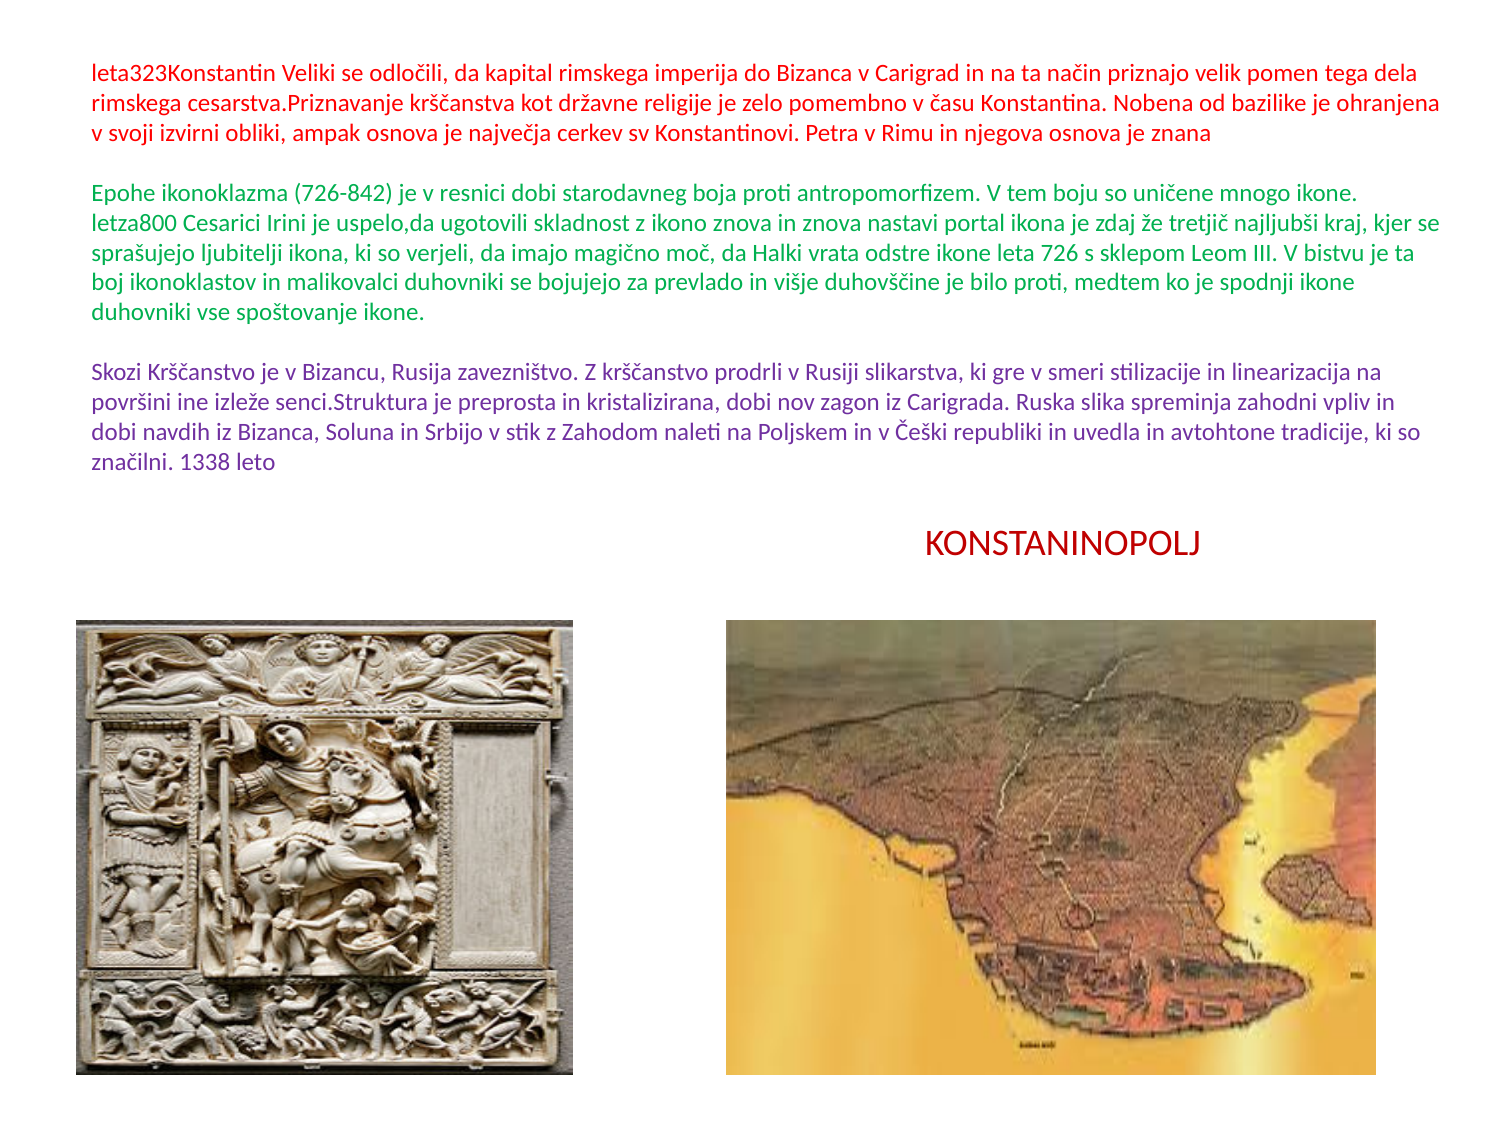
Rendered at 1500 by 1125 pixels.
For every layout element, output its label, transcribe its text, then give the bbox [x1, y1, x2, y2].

text_box KONSTANINOPOLJ [910, 510, 1216, 571]
picture [76, 620, 573, 1075]
text_box leta323Konstantin Veliki se odločili, da kapital rimskega imperija do Bizanca v Carigrad in na ta način priznajo velik pomen tega dela rimskega cesarstva.Priznavanje krščanstva kot državne religije je zelo pomembno v času Konstantina. Nobena od bazilike je ohranjena v svoji izvirni obliki, ampak osnova je največja cerkev sv Konstantinovi. Petra v Rimu in njegova osnova je znana Epohe ikonoklazma (726-842) je v resnici dobi starodavneg boja proti antropomorfizem. V tem boju so uničene mnogo ikone. letza800 Cesarici Irini je uspelo,da ugotovili skladnost z ikono znova in znova nastavi portal ikona je zdaj že tretjič najljubši kraj, kjer se sprašujejo ljubitelji ikona, ki so verjeli, da imajo magično moč, da Halki vrata odstre ikone leta 726 s sklepom Leom III. V bistvu je ta boj ikonoklastov in malikovalci duhovniki se bojujejo za prevlado in višje duhovščine je bilo proti, medtem ko je spodnji ikone duhovniki vse spoštovanje ikone. Skozi Krščanstvo je v Bizancu, Rusija zavezništvo. Z krščanstvo prodrli v Rusiji slikarstva, ki gre v smeri stilizacije in linearizacija na površini ine izleže senci.Struktura je preprosta in kristalizirana, dobi nov zagon iz Carigrada. Ruska slika spreminja zahodni vpliv in dobi navdih iz Bizanca, Soluna in Srbijo v stik z Zahodom naleti na Poljskem in v Češki republiki in uvedla in avtohtone tradicije, ki so značilni. 1338 leto [76, 19, 1459, 483]
picture [726, 620, 1376, 1075]
